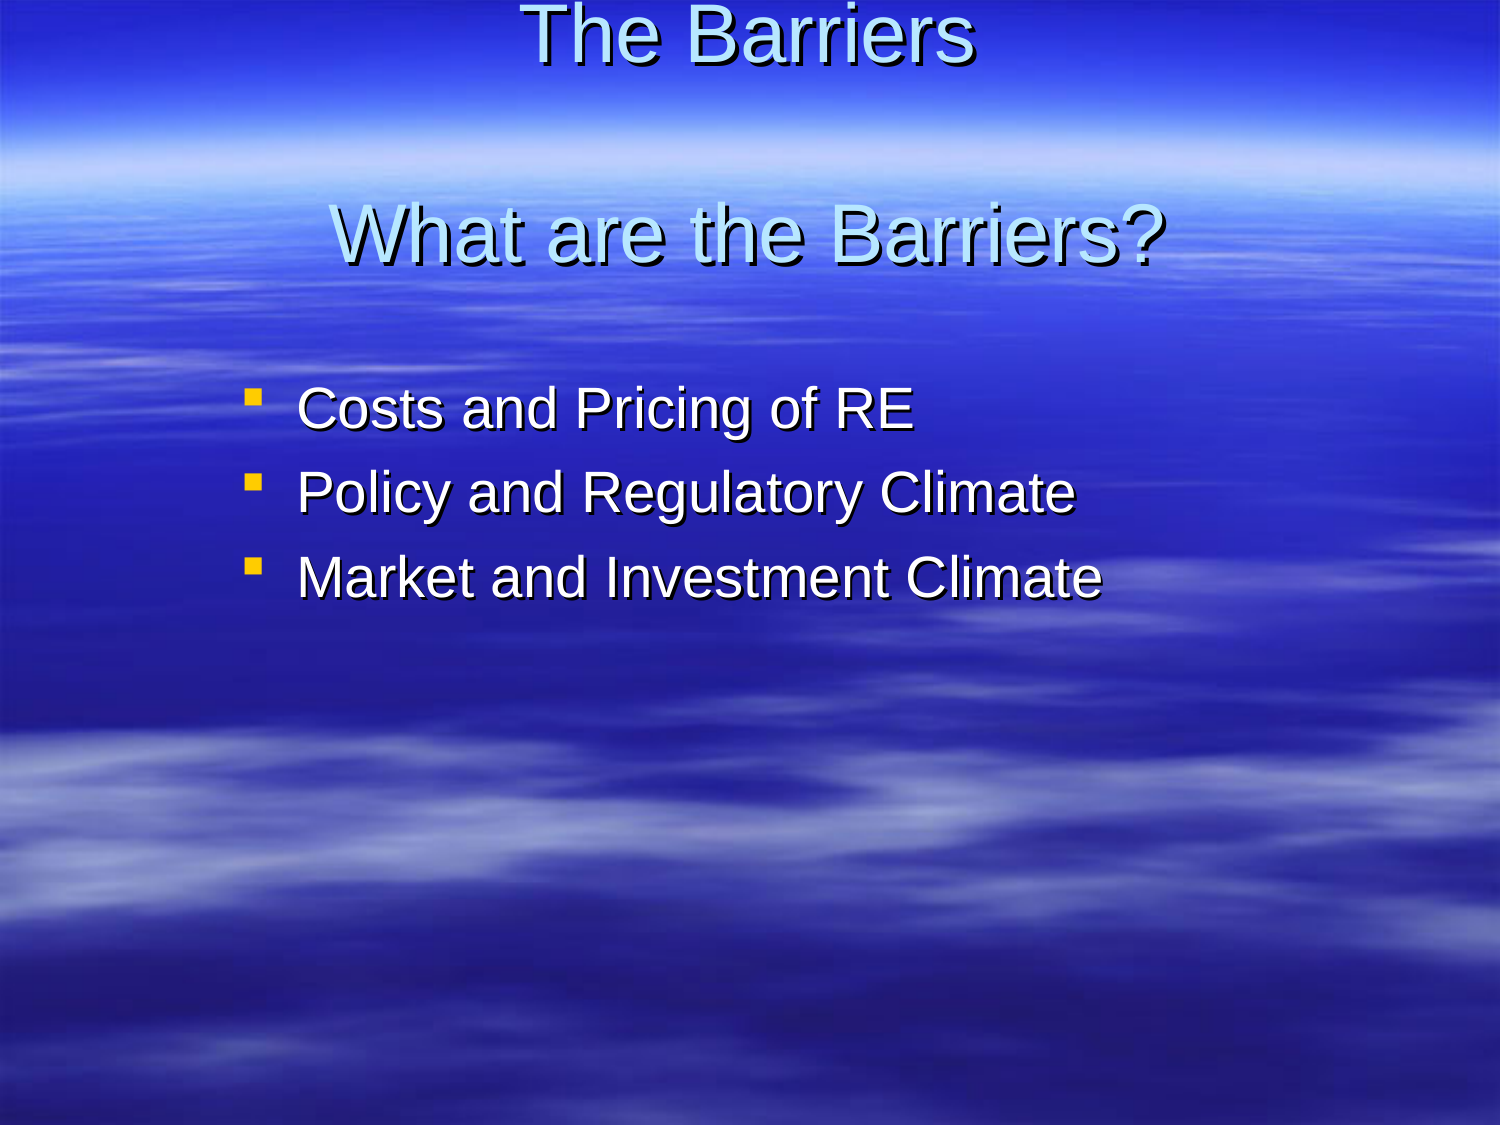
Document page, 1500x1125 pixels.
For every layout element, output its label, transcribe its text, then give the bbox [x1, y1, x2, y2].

list Costs and Pricing of RE Policy and Regulatory Climate Market and Investment Climate [225, 362, 1500, 722]
picture [0, 0, 1500, 1125]
title The Barriers What are the Barriers? [49, 39, 1446, 219]
chart [99, 450, 1450, 809]
